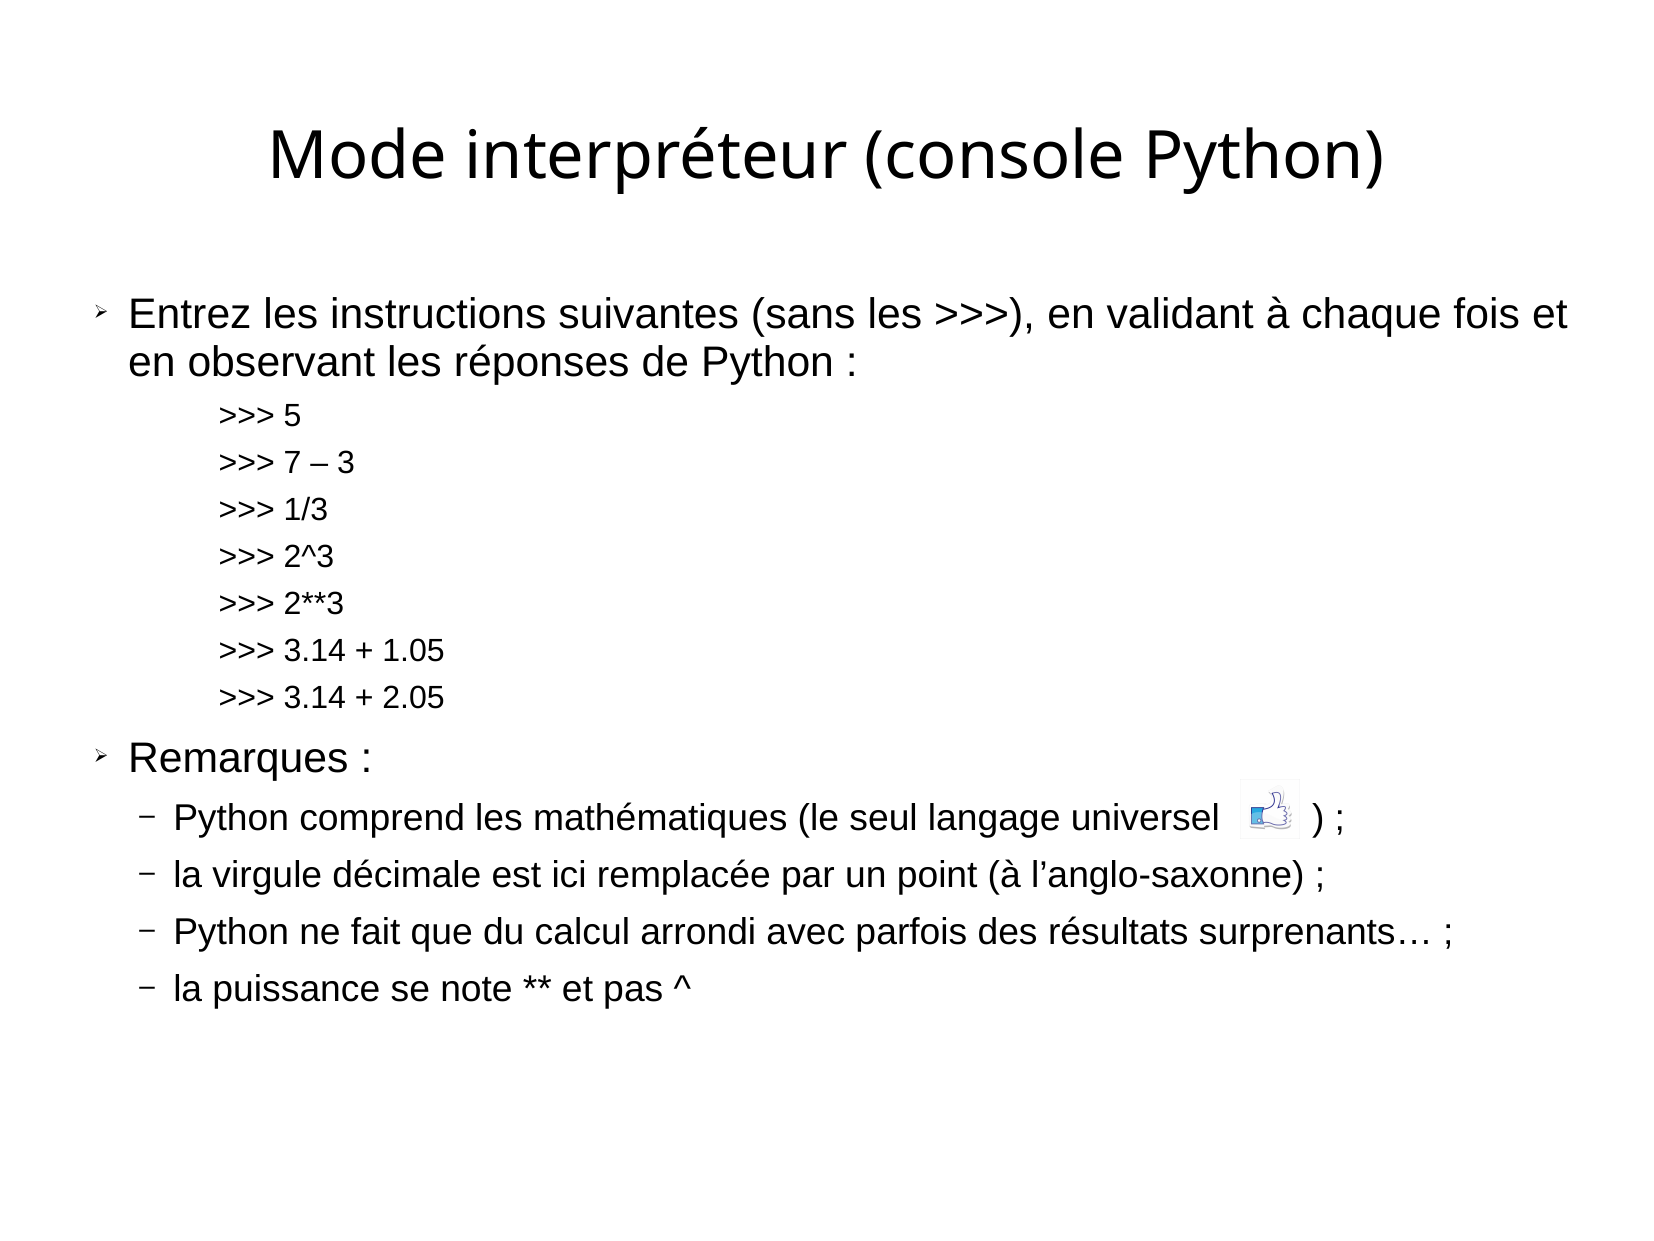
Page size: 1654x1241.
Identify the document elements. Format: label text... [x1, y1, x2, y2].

picture [1240, 779, 1300, 839]
list Entrez les instructions suivantes (sans les >>>), en validant à chaque fois et en observant les réponses de Python : >>> 5 >>> 7 – 3 >>> 1/3 >>> 2^3 >>> 2**3 >>> 3.14 + 1.05 >>> 3.14 + 2.05 Remarques : Python comprend les mathématiques (le seul langage universel ) ; la virgule décimale est ici remplacée par un point (à l’anglo-saxonne) ; Python ne fait que du calcul arrondi avec parfois des résultats surprenants… ; la puissance se note ** et pas ^ [82, 290, 1571, 1010]
title Mode interpréteur (console Python) [82, 49, 1571, 257]
